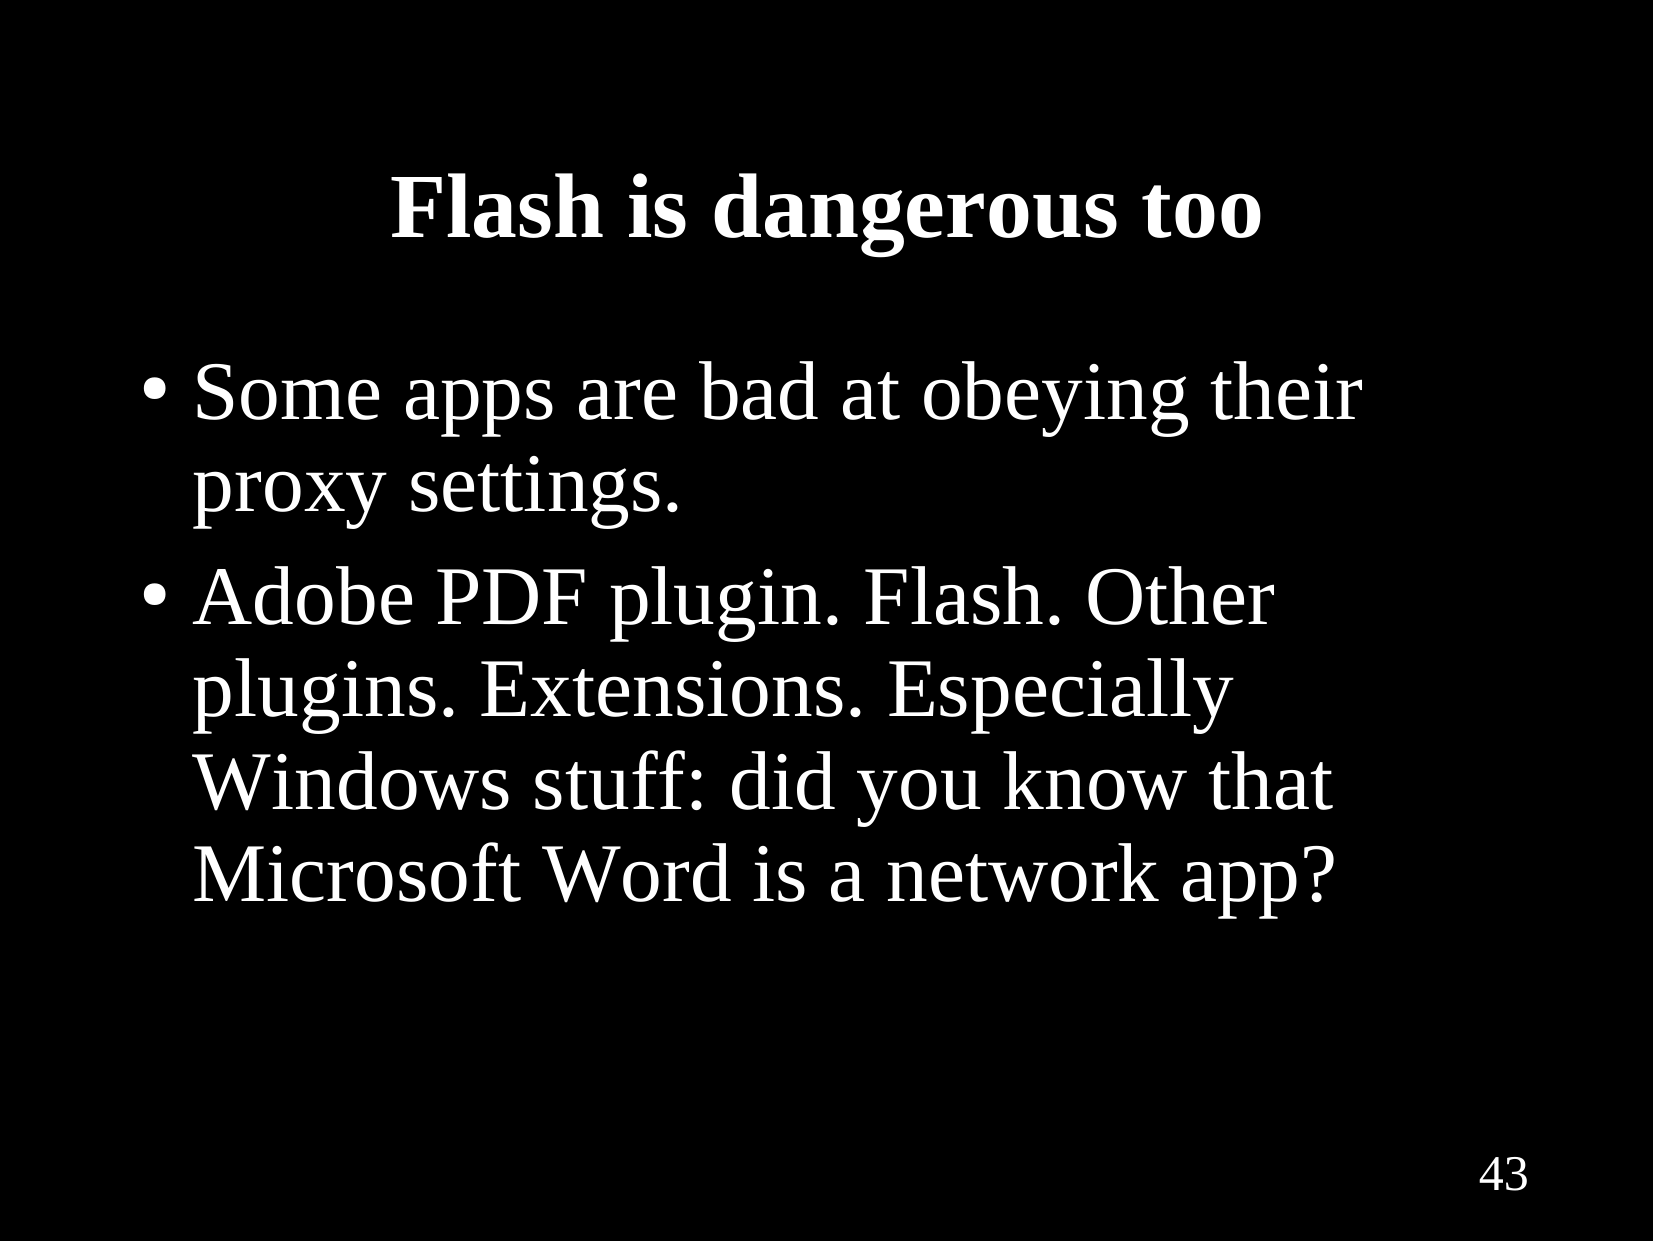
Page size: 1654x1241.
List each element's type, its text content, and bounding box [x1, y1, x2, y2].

title Flash is dangerous too [122, 102, 1534, 311]
list Some apps are bad at obeying their proxy settings. Adobe PDF plugin. Flash. Other plugins. Extensions. Especially Windows stuff: did you know that Microsoft Word is a network app? [122, 344, 1534, 1127]
